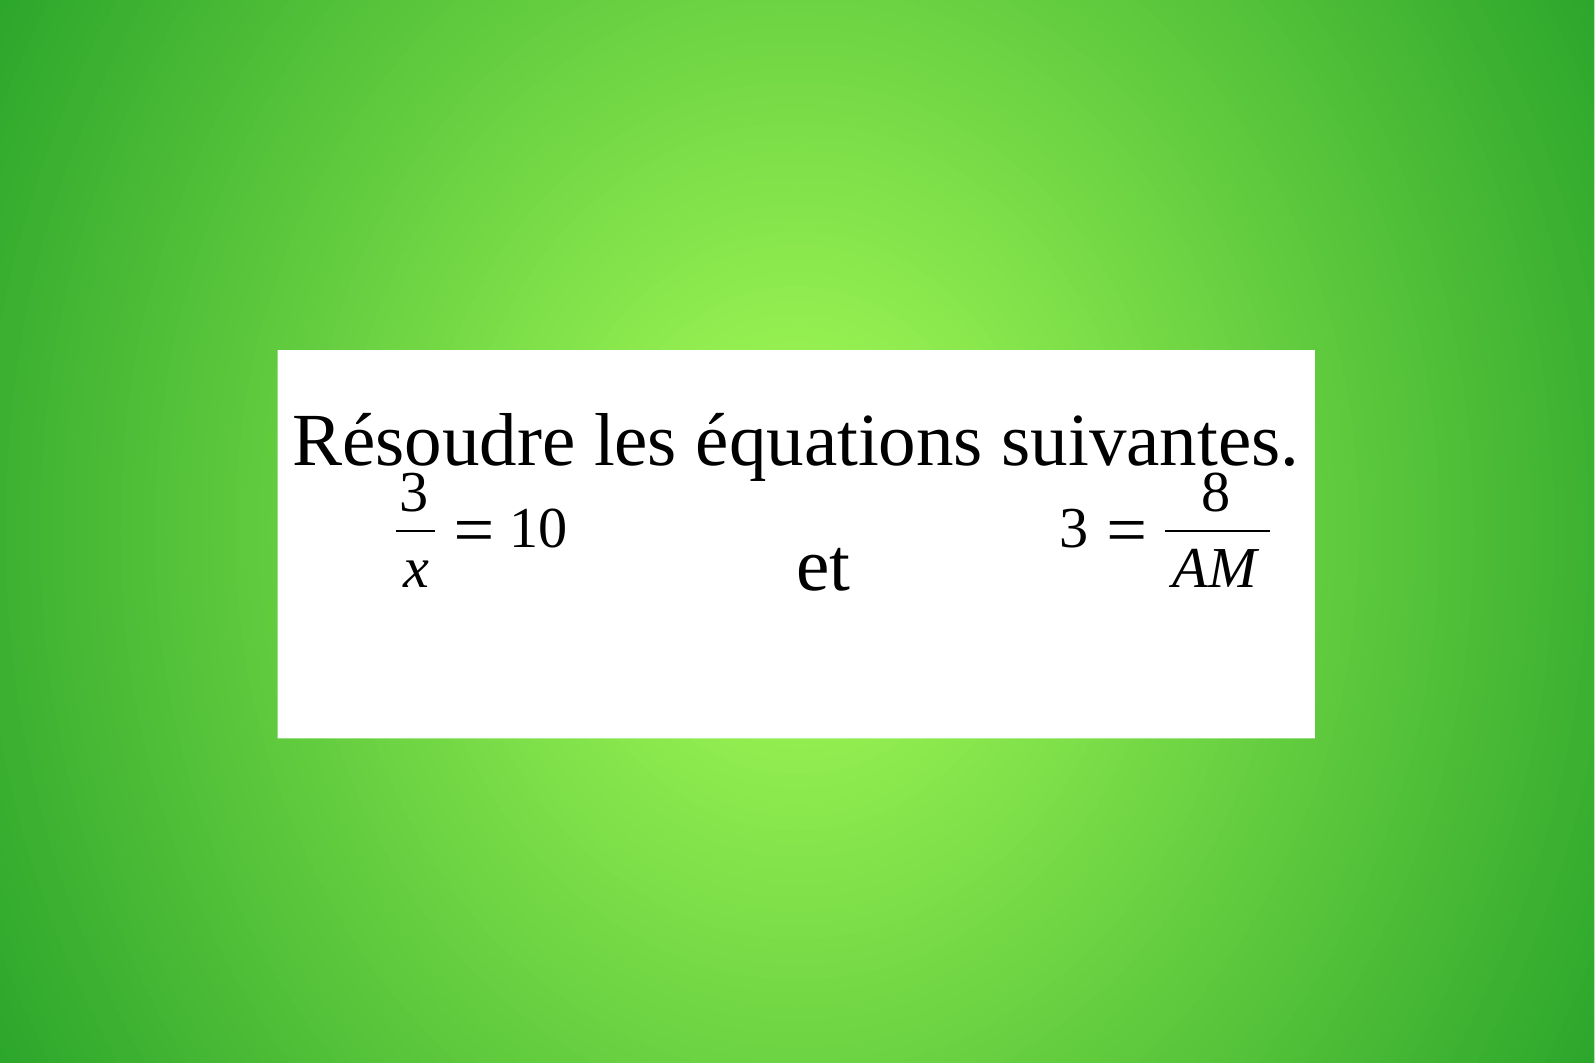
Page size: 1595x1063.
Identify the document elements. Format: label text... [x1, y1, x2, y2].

text_box Résoudre les équations suivantes. et [277, 350, 1315, 697]
chart [1045, 460, 1285, 602]
chart [377, 460, 582, 602]
picture [0, 0, 1595, 1063]
